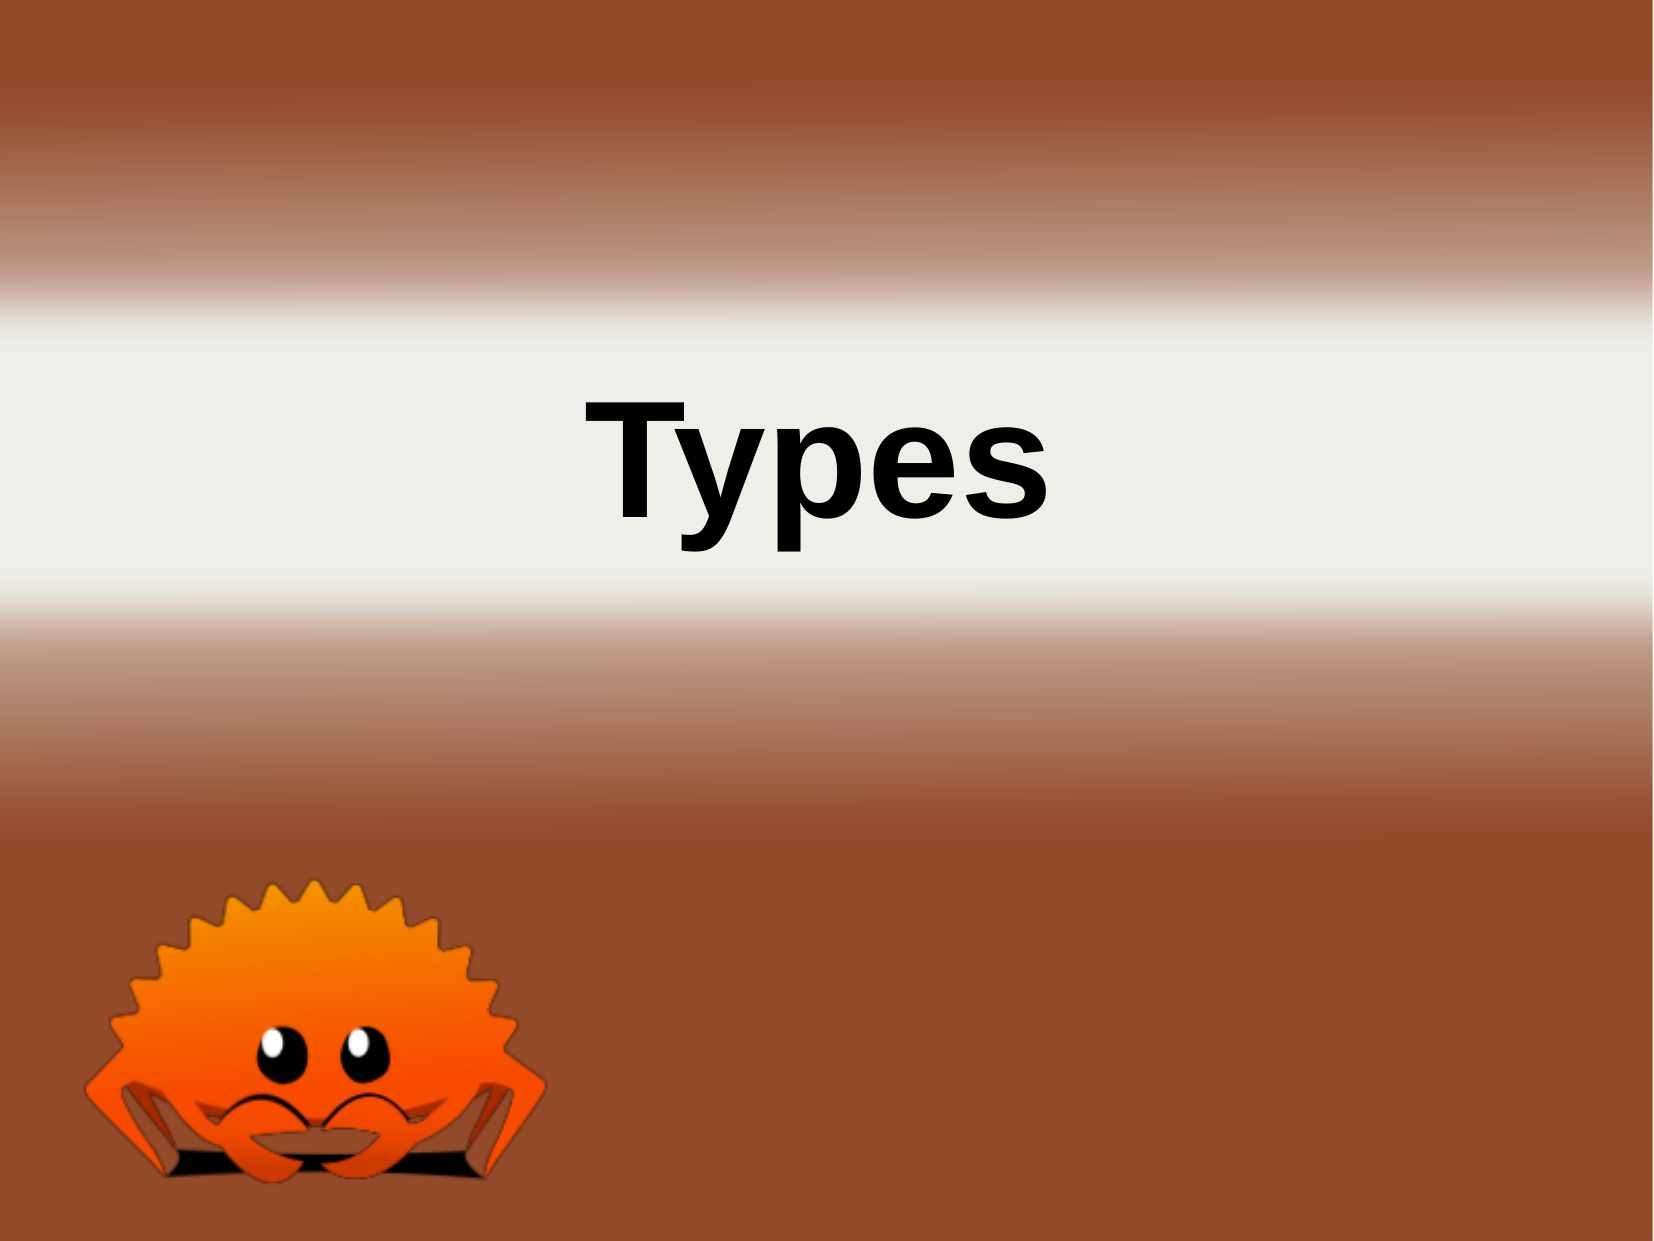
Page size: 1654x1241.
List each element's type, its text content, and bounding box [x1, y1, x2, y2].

picture [0, 0, 1653, 1241]
subtitle Types [75, 0, 1563, 935]
